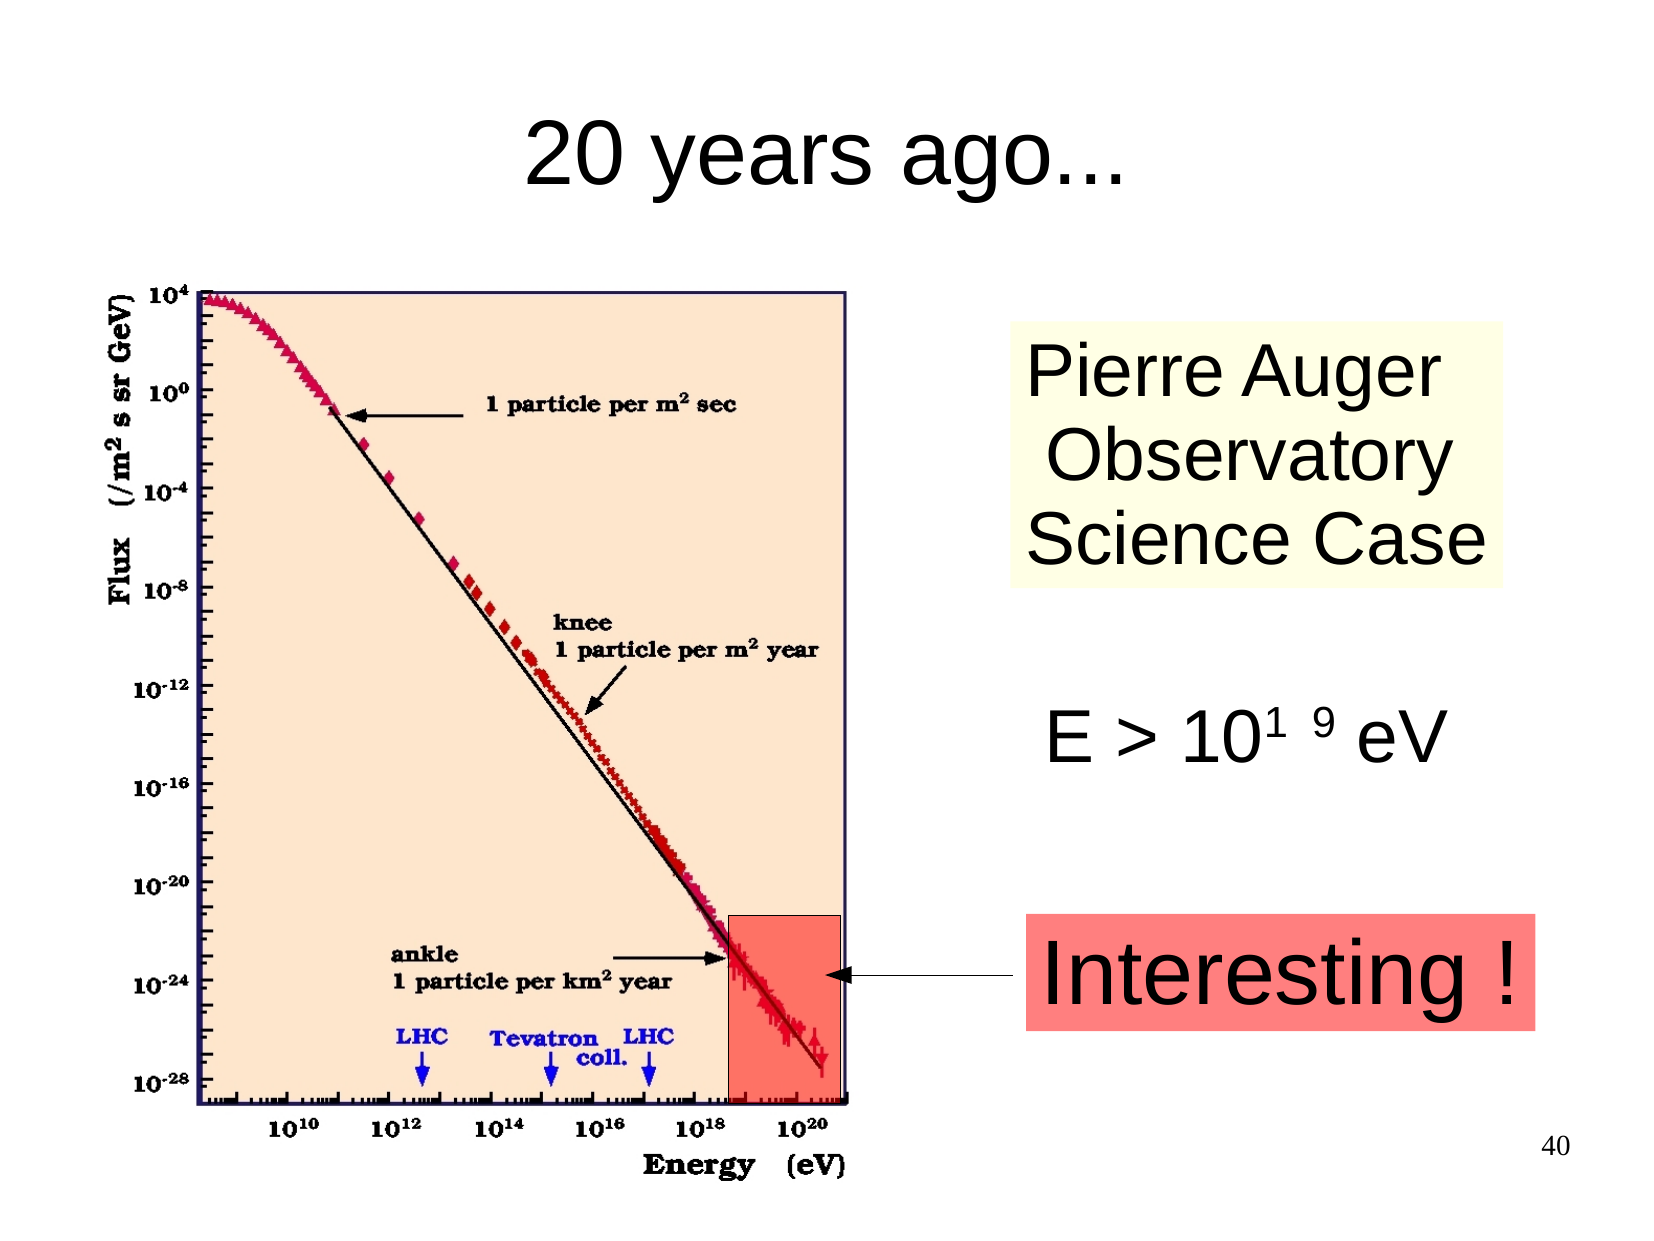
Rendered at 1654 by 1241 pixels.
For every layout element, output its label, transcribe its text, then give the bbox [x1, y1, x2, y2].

text_box Interesting ! [1026, 913, 1536, 1032]
text_box [728, 915, 841, 1104]
text_box E > 101 9 eV [1030, 686, 1478, 800]
text_box Pierre Auger Observatory Science Case [1010, 321, 1504, 589]
title 20 years ago... [82, 56, 1571, 250]
picture [75, 262, 901, 1201]
